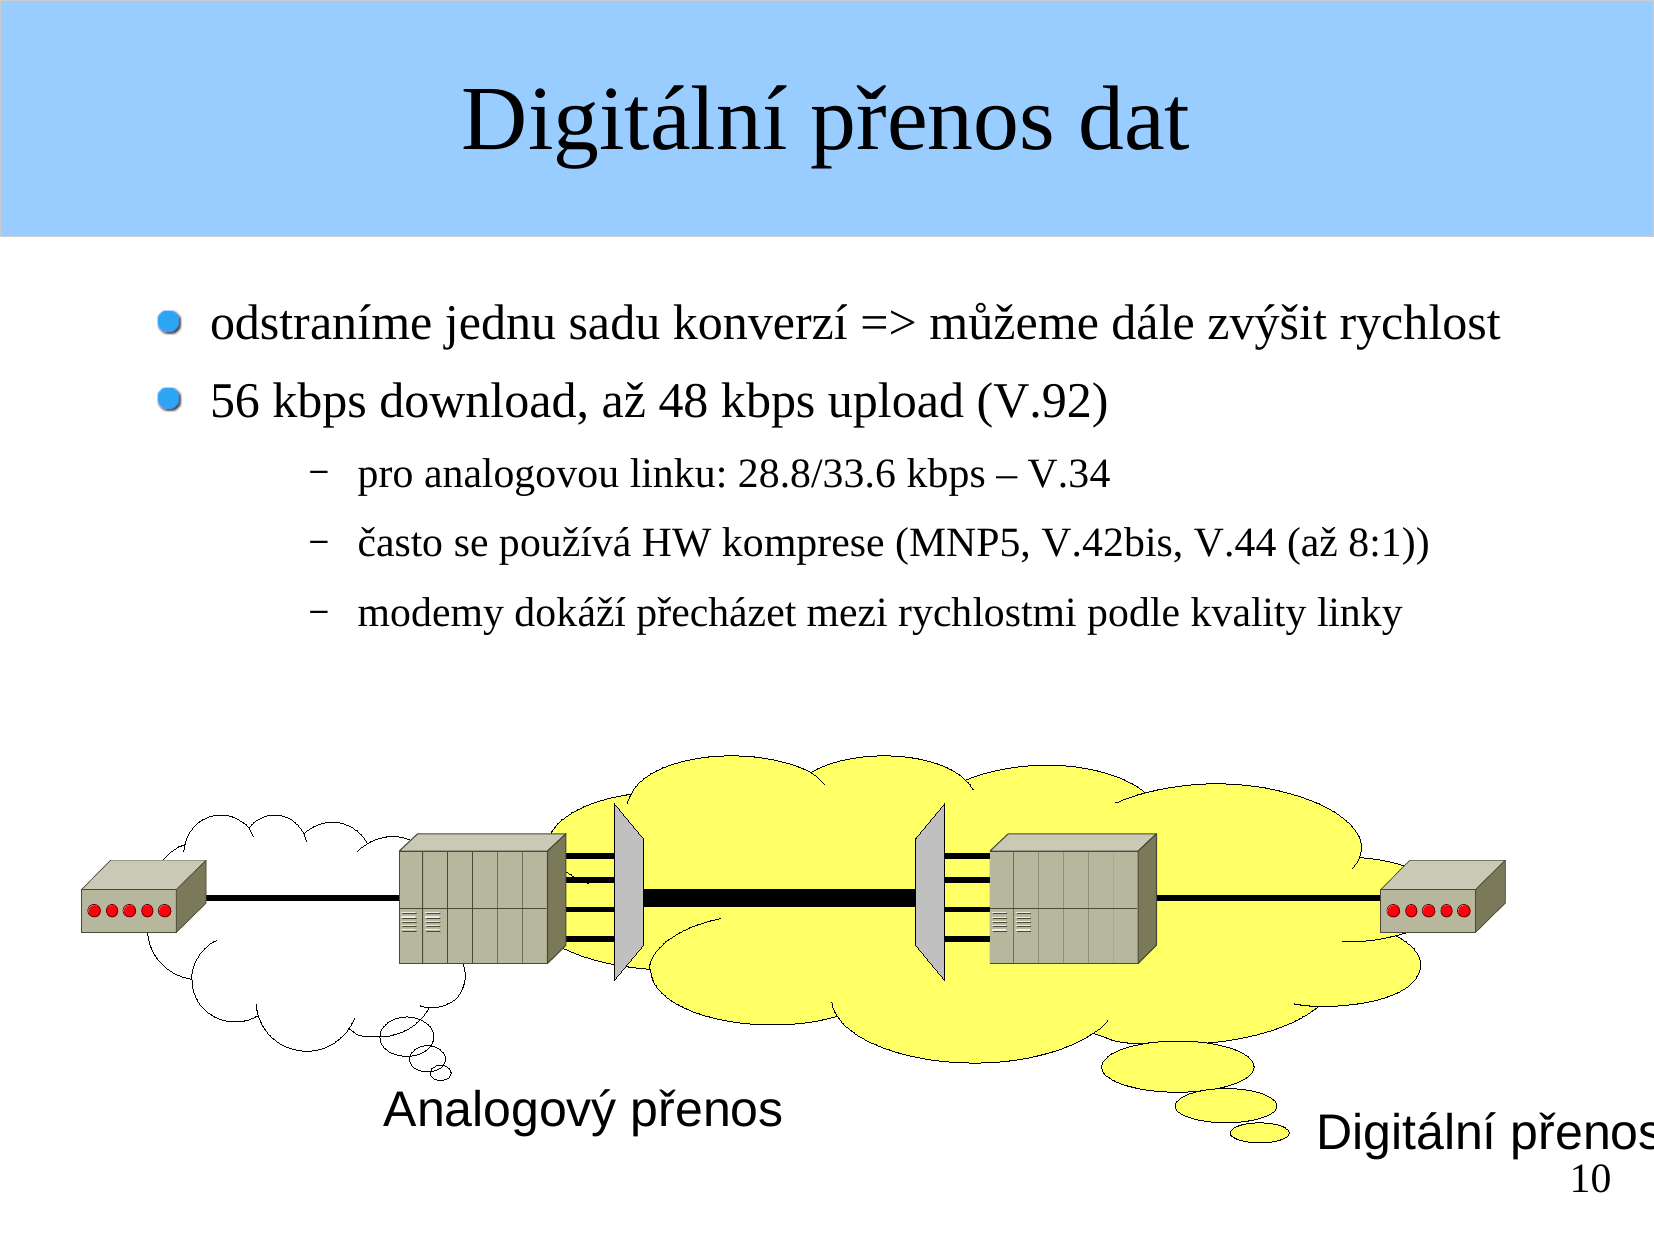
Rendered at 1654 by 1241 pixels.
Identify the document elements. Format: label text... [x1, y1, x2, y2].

list odstraníme jednu sadu konverzí => můžeme dále zvýšit rychlost 56 kbps download, až 48 kbps upload (V.92) pro analogovou linku: 28.8/33.6 kbps – V.34 často se používá HW komprese (MNP5, V.42bis, V.44 (až 8:1)) modemy dokáží přecházet mezi rychlostmi podle kvality linky [121, 295, 1534, 1127]
text_box [1230, 1122, 1290, 1143]
text_box [551, 755, 1421, 1123]
picture [80, 860, 207, 934]
picture [1380, 860, 1506, 934]
picture [399, 832, 567, 965]
picture [989, 832, 1158, 965]
title Digitální přenos dat [0, 0, 1654, 237]
text_box Analogový přenos [383, 1080, 712, 1144]
text_box Digitální přenos [1316, 1104, 1602, 1167]
